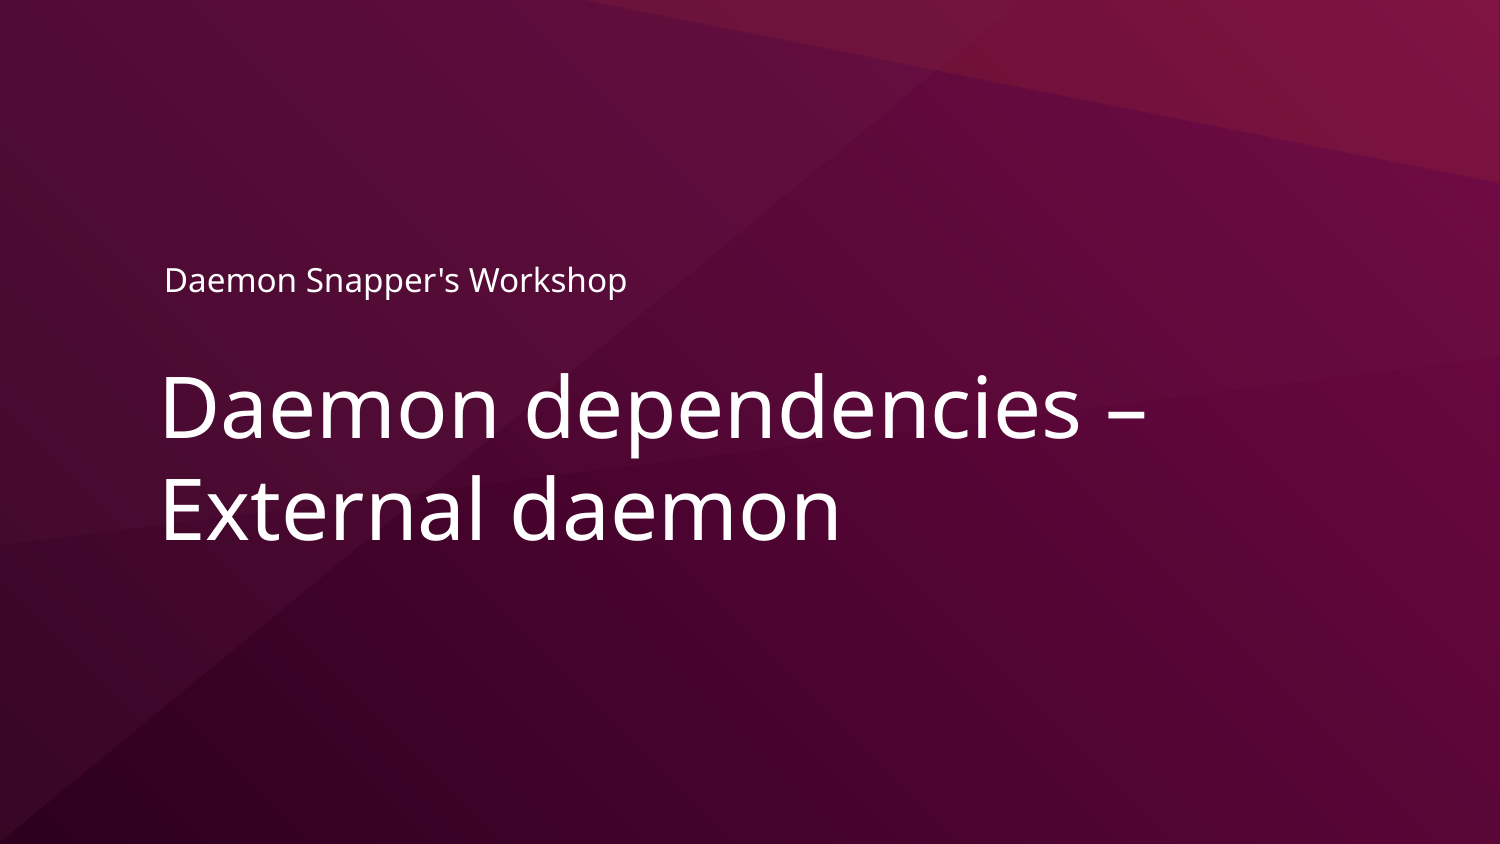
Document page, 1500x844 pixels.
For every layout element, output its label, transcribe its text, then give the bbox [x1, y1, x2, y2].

subtitle Daemon Snapper's Workshop [163, 259, 940, 324]
title Daemon dependencies – External daemon [158, 352, 1378, 607]
